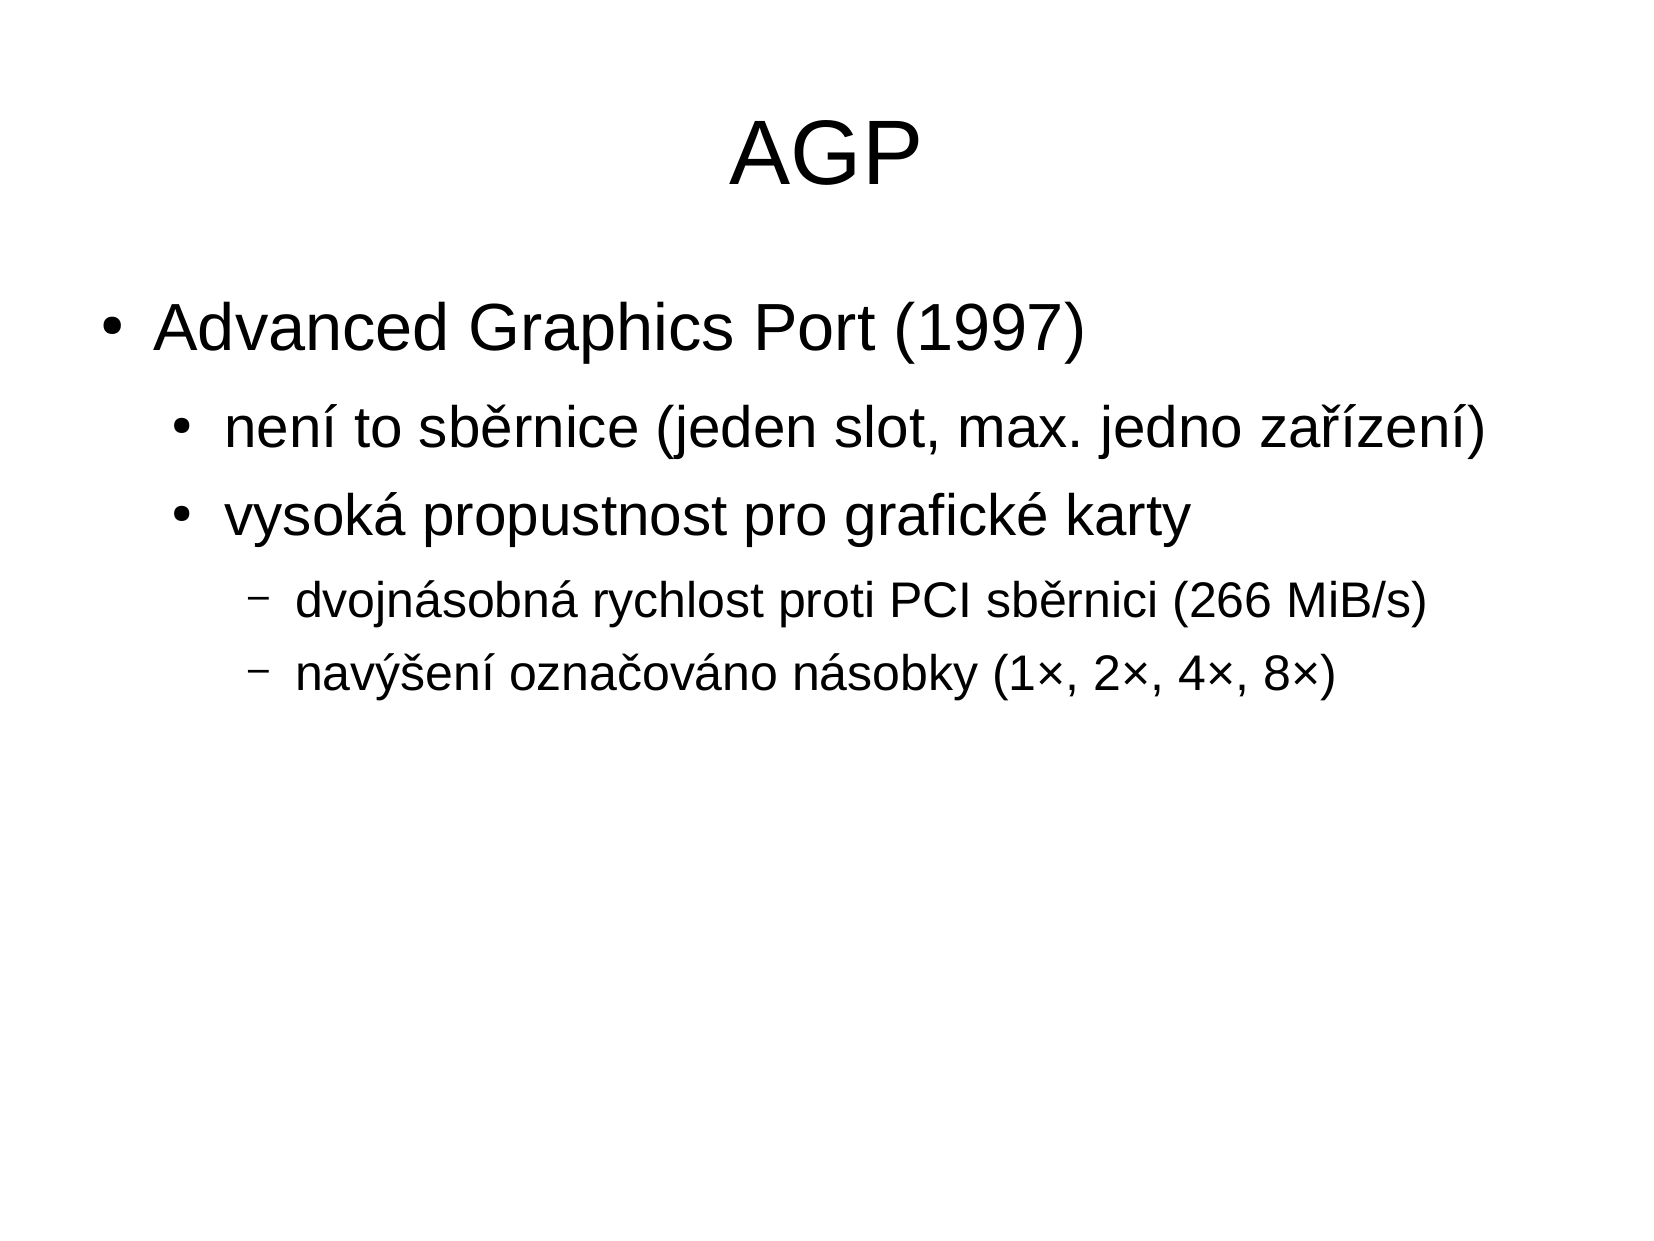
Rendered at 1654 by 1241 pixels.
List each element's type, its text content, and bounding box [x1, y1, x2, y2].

list Advanced Graphics Port (1997) není to sběrnice (jeden slot, max. jedno zařízení) vysoká propustnost pro grafické karty dvojnásobná rychlost proti PCI sběrnici (266 MiB/s) navýšení označováno násobky (1×, 2×, 4×, 8×) [82, 290, 1571, 1109]
title AGP [82, 49, 1571, 257]
